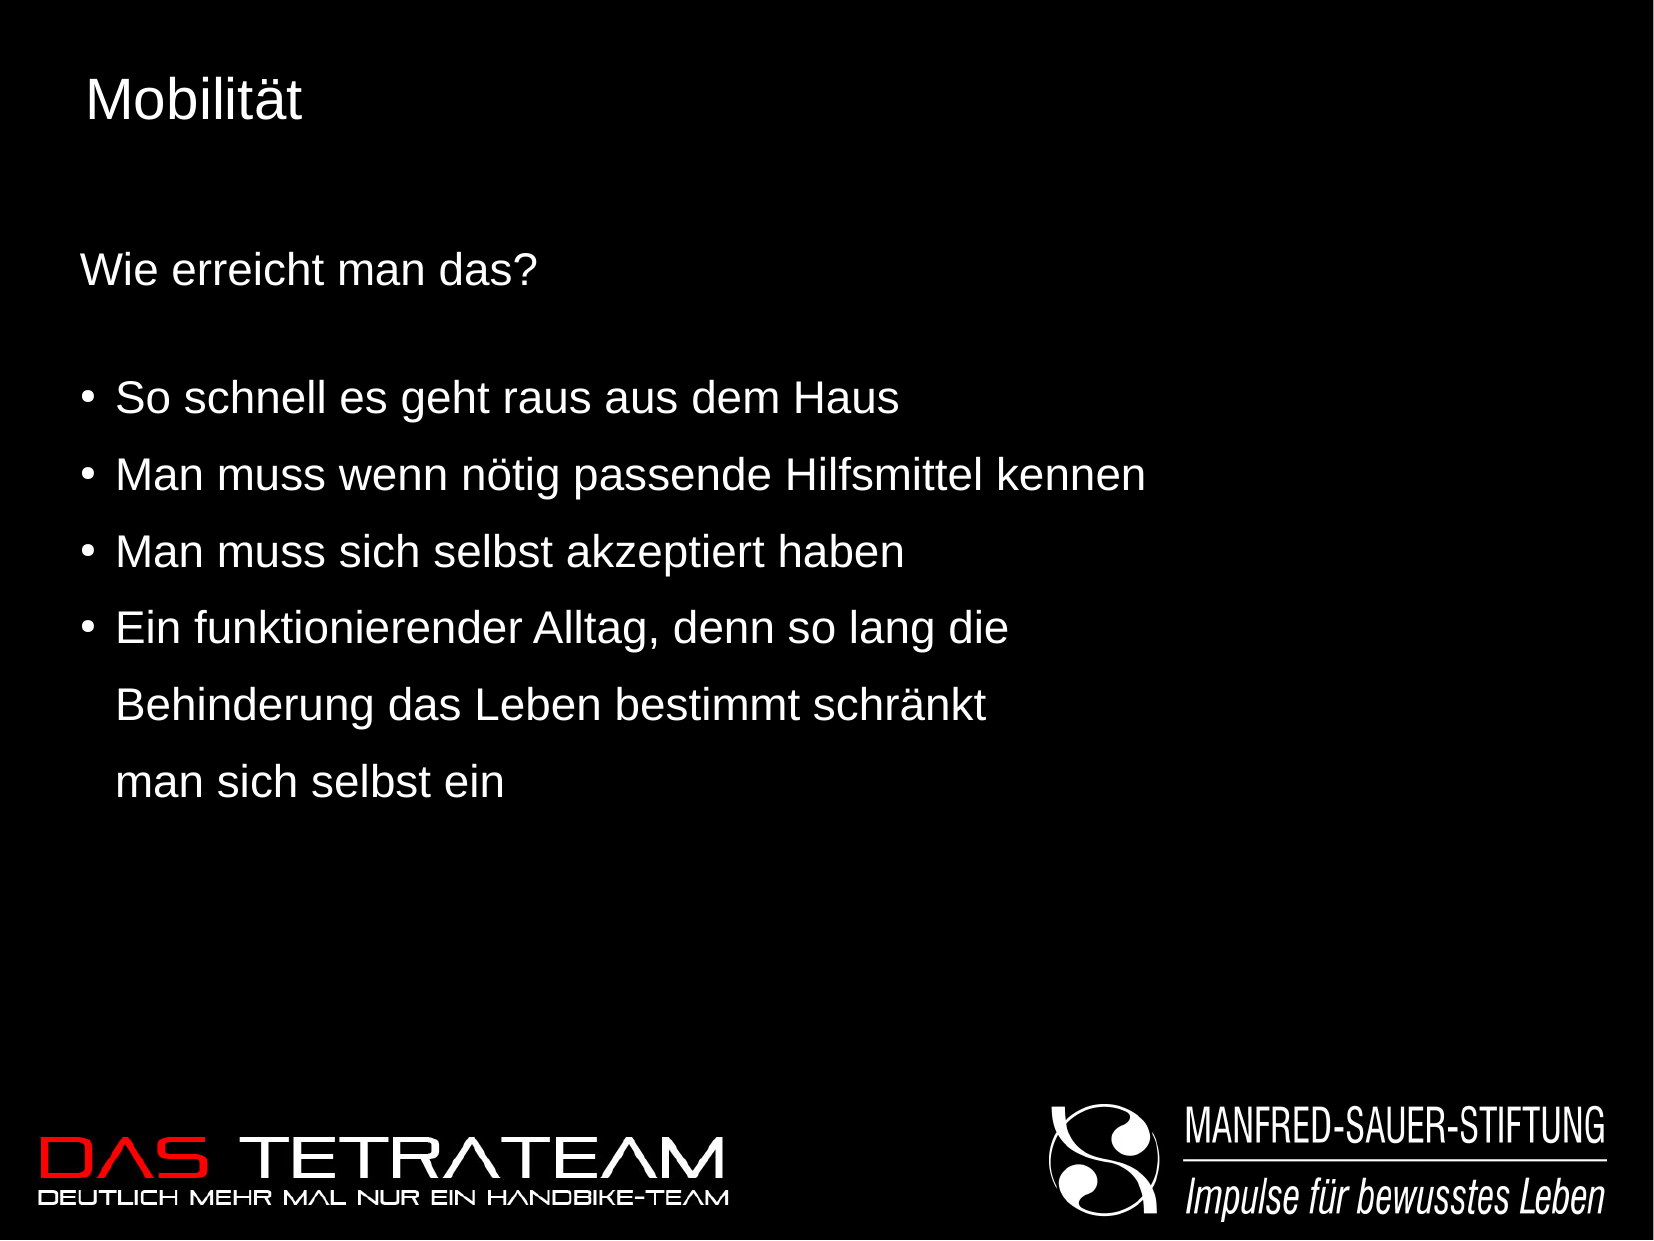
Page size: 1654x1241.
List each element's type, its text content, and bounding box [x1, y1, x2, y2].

picture [16, 1121, 762, 1216]
text_box Mobilität [70, 59, 1170, 139]
text_box Wie erreicht man das? So schnell es geht raus aus dem Haus Man muss wenn nötig passende Hilfsmittel kennen Man muss sich selbst akzeptiert haben Ein funktionierender Alltag, denn so lang die Behinderung das Leben bestimmt schränkt man sich selbst ein [64, 236, 1270, 899]
picture [1049, 1104, 1607, 1222]
